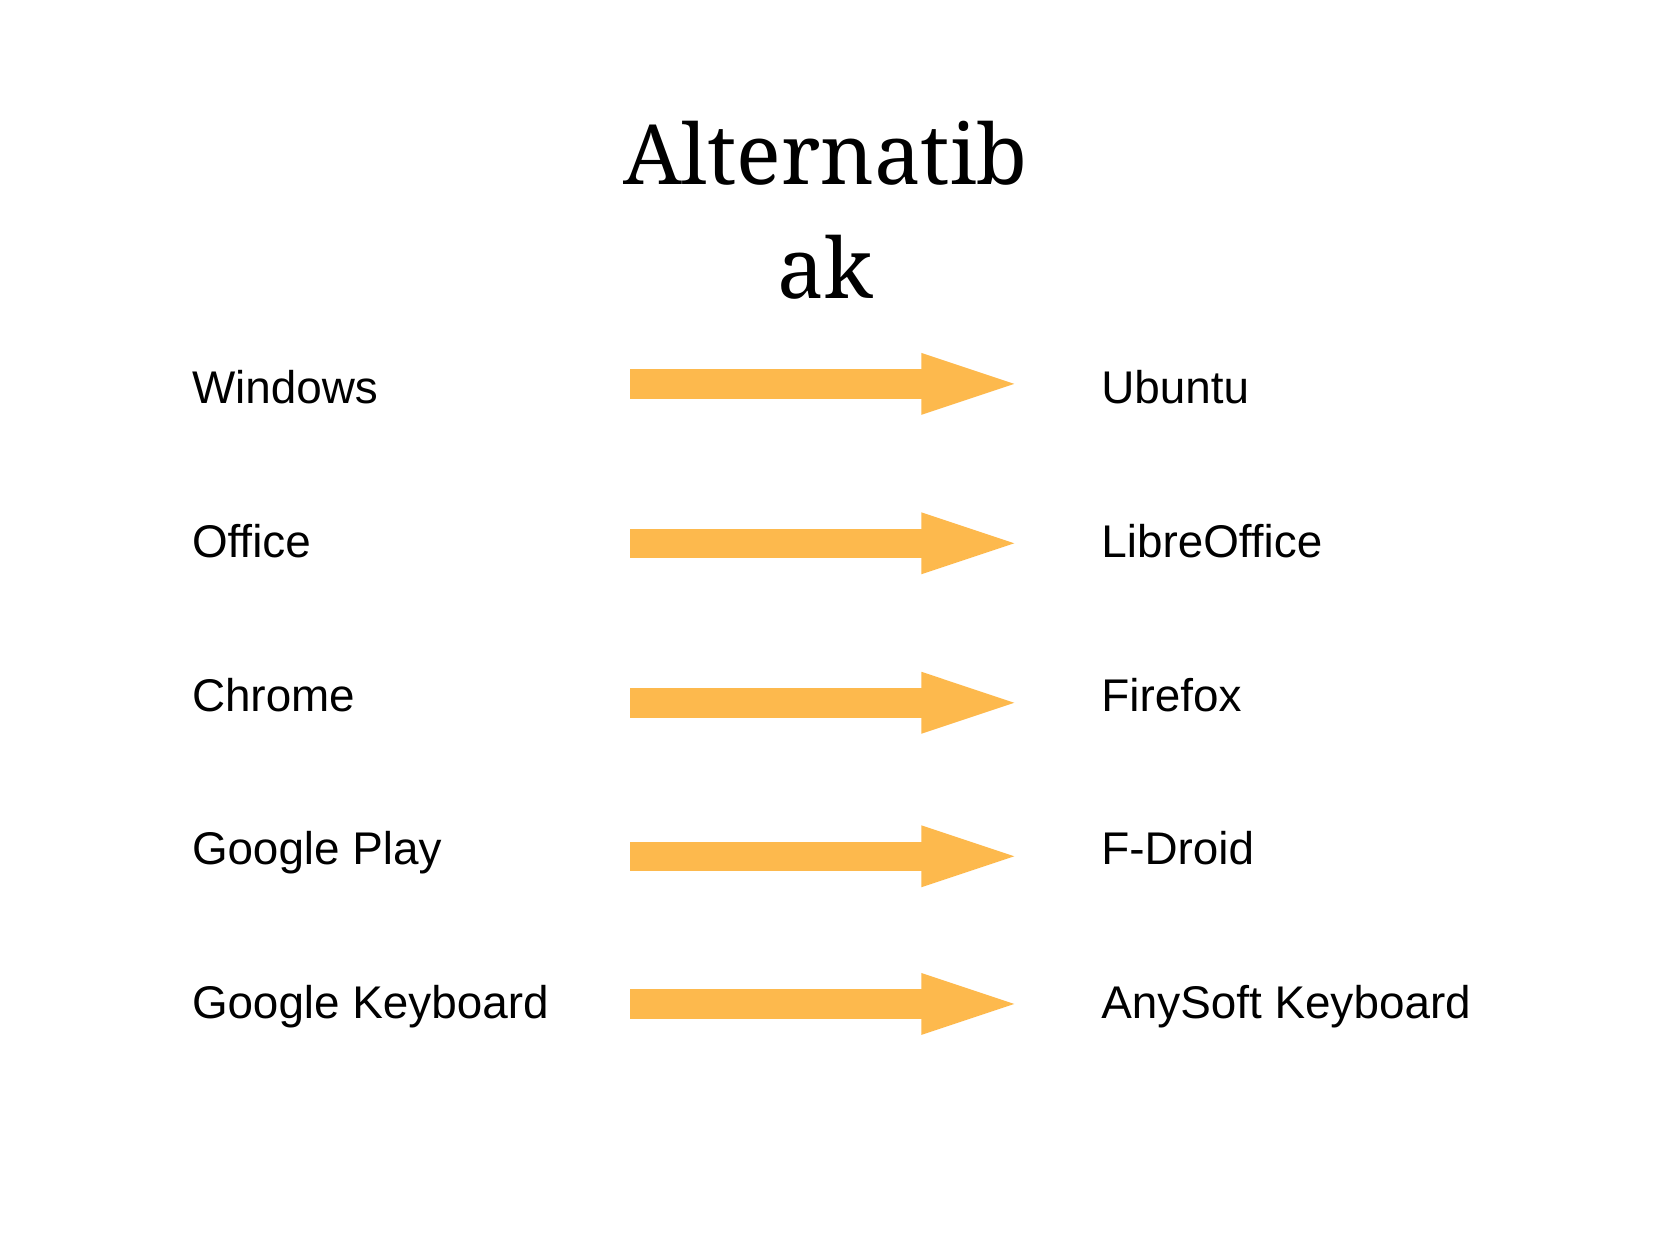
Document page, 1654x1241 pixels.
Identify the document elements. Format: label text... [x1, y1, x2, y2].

text_box Windows Office Chrome Google Play Google Keyboard [177, 354, 650, 1036]
text_box Alternatibak [608, 88, 1052, 207]
text_box Ubuntu LibreOffice Firefox F-Droid AnySoft Keyboard [1086, 354, 1625, 1036]
